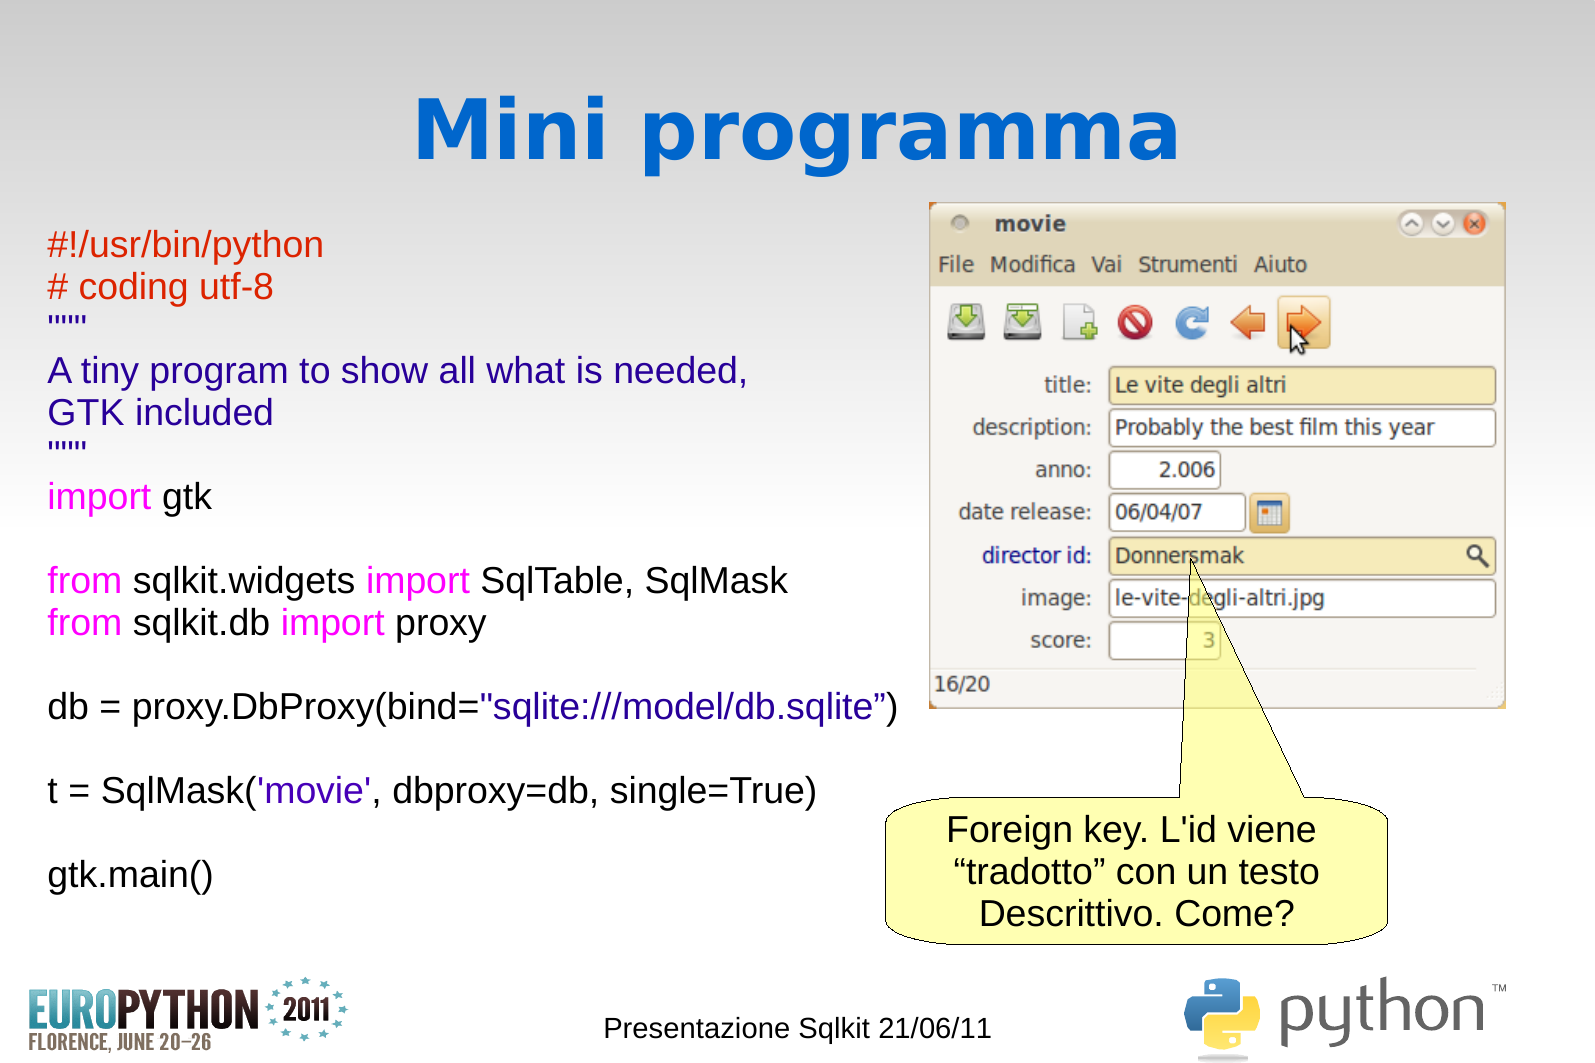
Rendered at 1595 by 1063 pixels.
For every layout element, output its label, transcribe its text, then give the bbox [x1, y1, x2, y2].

text_box #!/usr/bin/python # coding utf-8 """ A tiny program to show all what is needed, GTK included """ import gtk from sqlkit.widgets import SqlTable, SqlMask from sqlkit.db import proxy db = proxy.DbProxy(bind="sqlite:///model/db.sqlite”) t = SqlMask('movie', dbproxy=db, single=True) gtk.main() [32, 216, 1034, 945]
picture [929, 202, 1506, 709]
text_box Foreign key. L'id viene “tradotto” con un testo Descrittivo. Come? [885, 558, 1388, 945]
title Mini programma [79, 42, 1515, 220]
picture [29, 974, 355, 1058]
